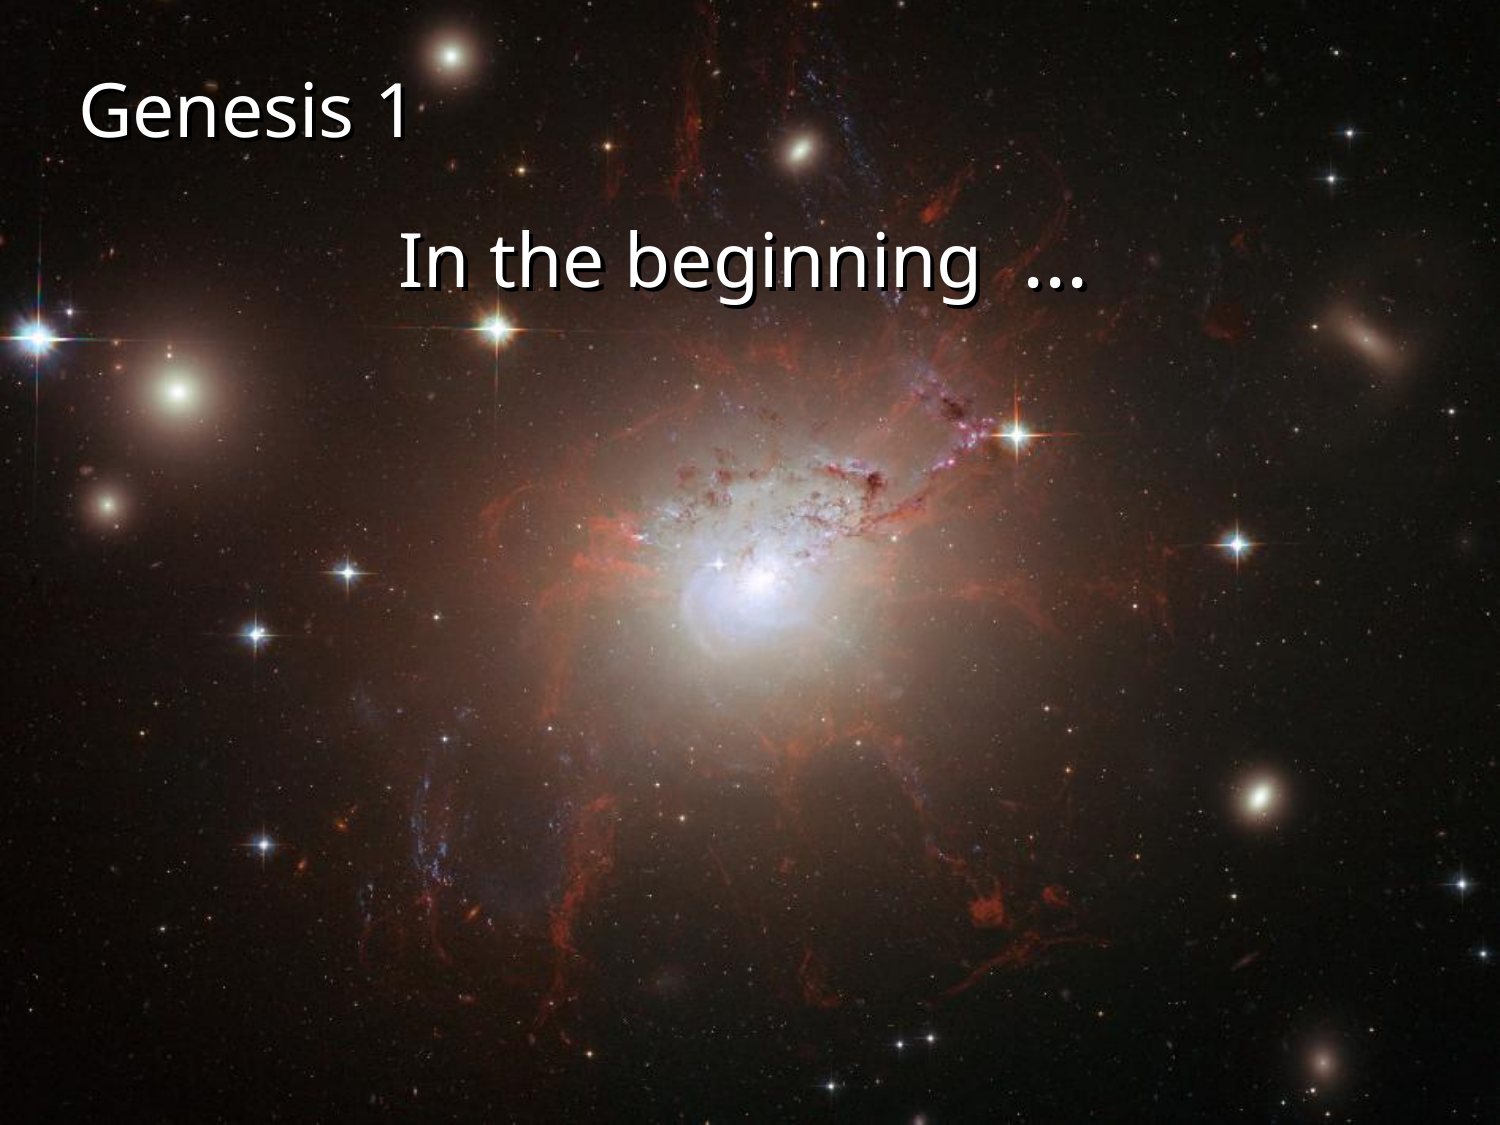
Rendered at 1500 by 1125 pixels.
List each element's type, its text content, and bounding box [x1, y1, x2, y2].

text_box Genesis 1 [41, 54, 455, 161]
text_box In the beginning ... [383, 196, 1188, 312]
picture [0, 0, 1500, 1125]
